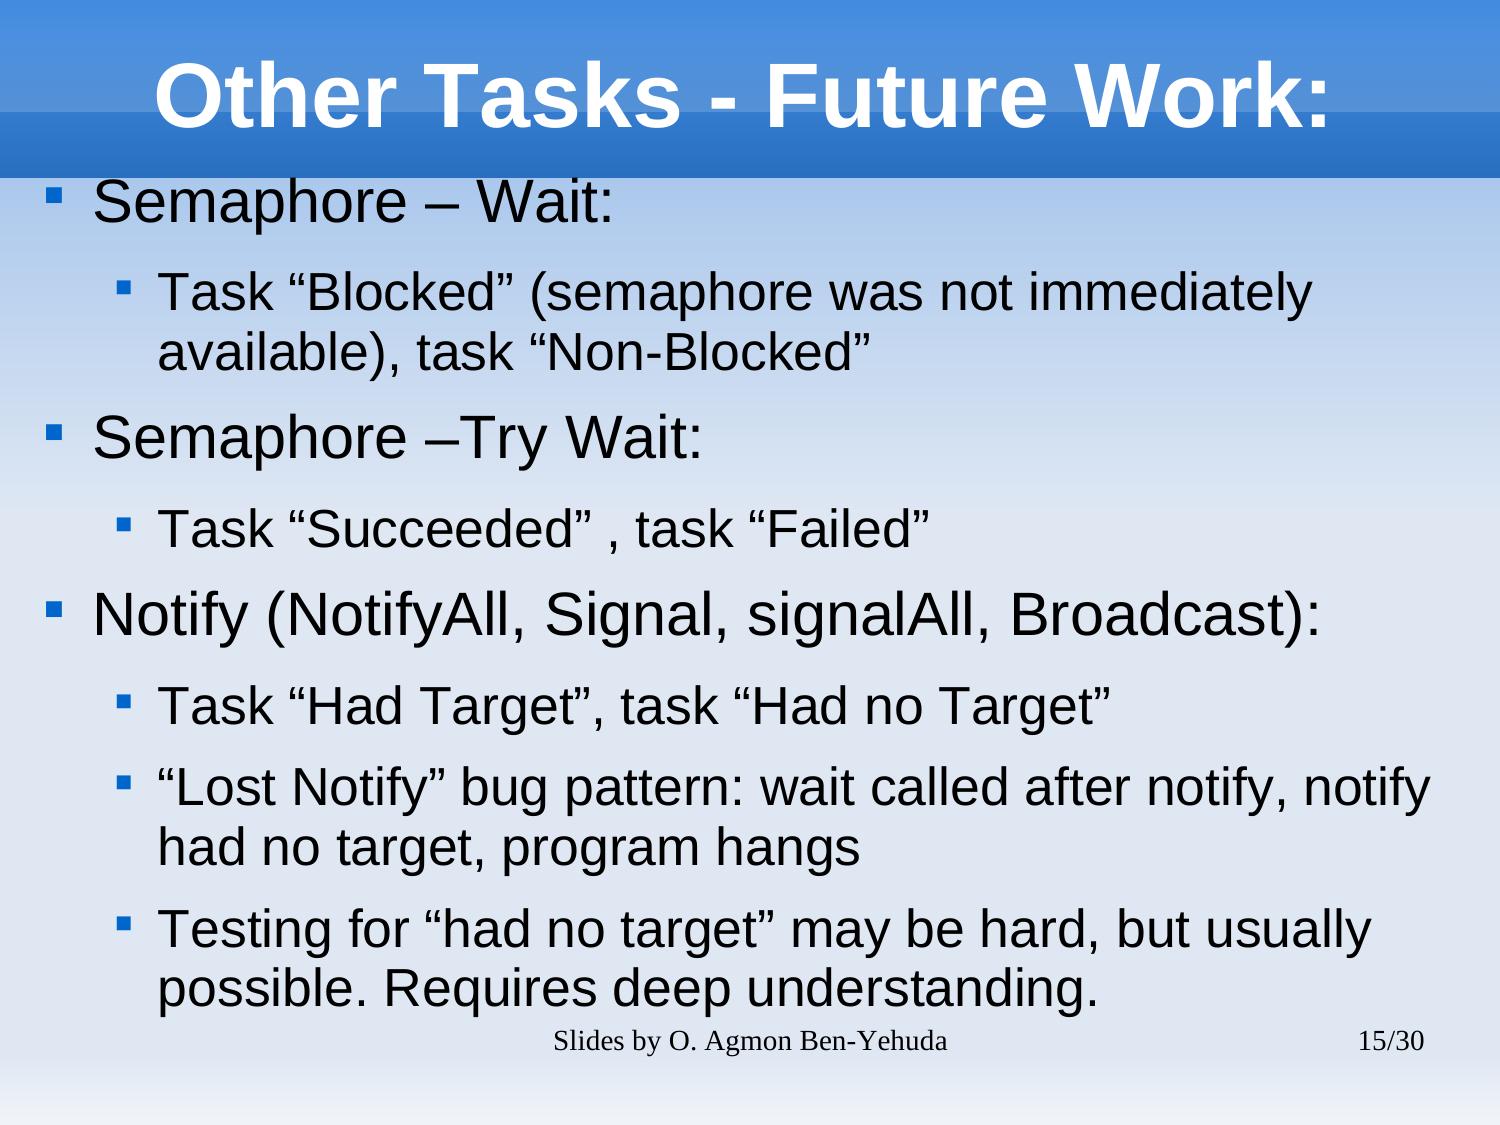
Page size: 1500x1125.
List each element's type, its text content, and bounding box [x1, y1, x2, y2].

title Other Tasks - Future Work: [69, 7, 1420, 162]
list Semaphore – Wait: Task “Blocked” (semaphore was not immediately available), task “Non-Blocked” Semaphore –Try Wait: Task “Succeeded” , task “Failed” Notify (NotifyAll, Signal, signalAll, Broadcast): Task “Had Target”, task “Had no Target” “Lost Notify” bug pattern: wait called after notify, notify had no target, program hangs Testing for “had no target” may be hard, but usually possible. Requires deep understanding. [27, 162, 1500, 1026]
picture [0, 0, 1500, 1125]
